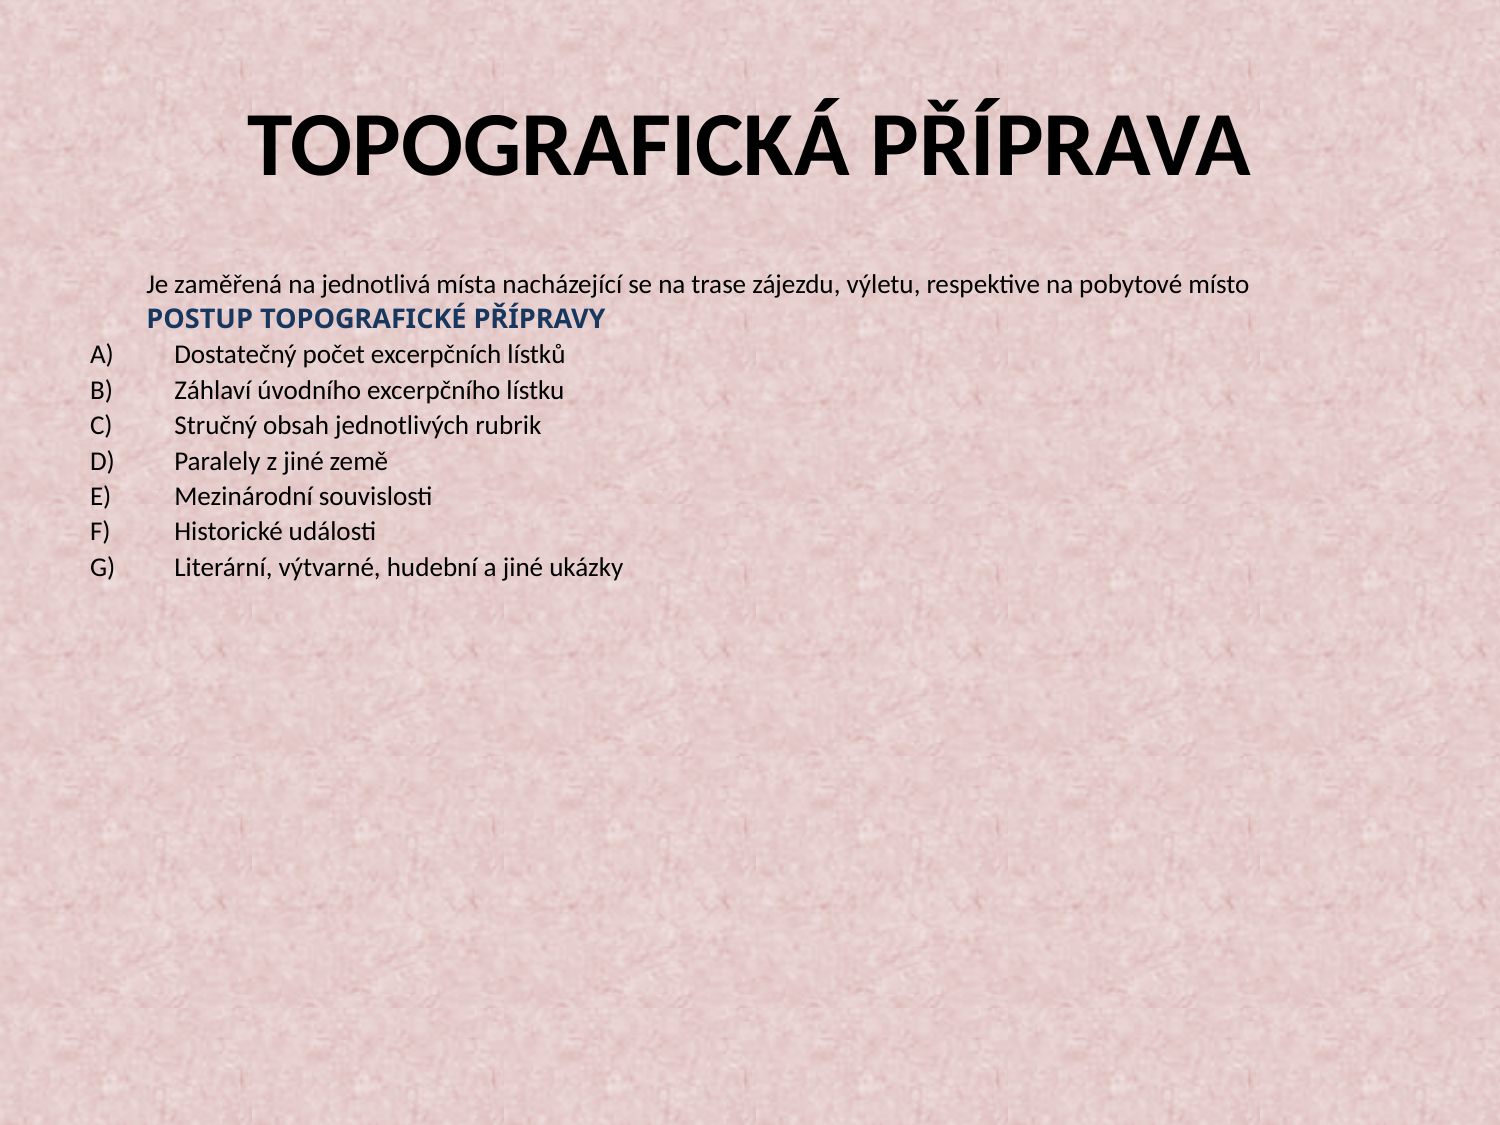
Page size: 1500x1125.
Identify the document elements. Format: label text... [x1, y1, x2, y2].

title Topografická příprava [75, 45, 1426, 233]
list Je zaměřená na jednotlivá místa nacházející se na trase zájezdu, výletu, respektive na pobytové místo POSTUP TOPOGRAFICKÉ PŘÍPRAVY Dostatečný počet excerpčních lístků Záhlaví úvodního excerpčního lístku Stručný obsah jednotlivých rubrik Paralely z jiné země Mezinárodní souvislosti Historické události Literární, výtvarné, hudební a jiné ukázky [75, 262, 1426, 1005]
